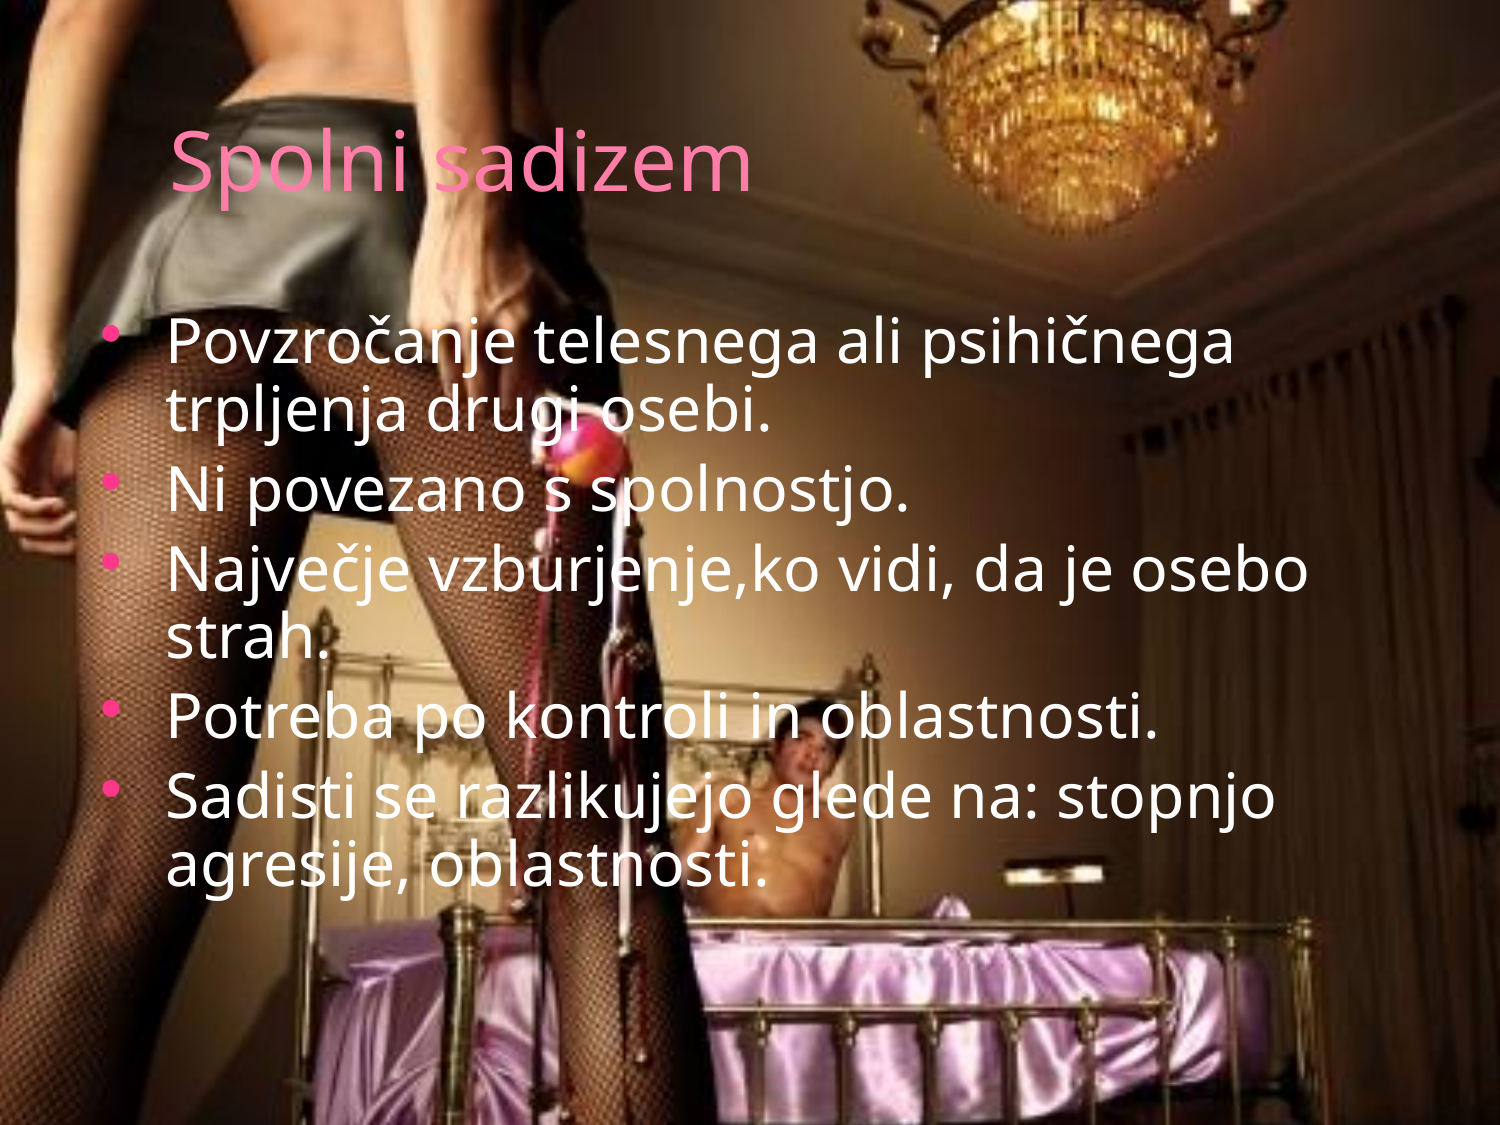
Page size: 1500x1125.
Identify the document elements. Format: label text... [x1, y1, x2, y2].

picture [0, 0, 1500, 1125]
list Povzročanje telesnega ali psihičnega trpljenja drugi osebi. Ni povezano s spolnostjo. Največje vzburjenje,ko vidi, da je osebo strah. Potreba po kontroli in oblastnosti. Sadisti se razlikujejo glede na: stopnjo agresije, oblastnosti. [76, 302, 1425, 1059]
title Spolni sadizem [75, 43, 1425, 274]
